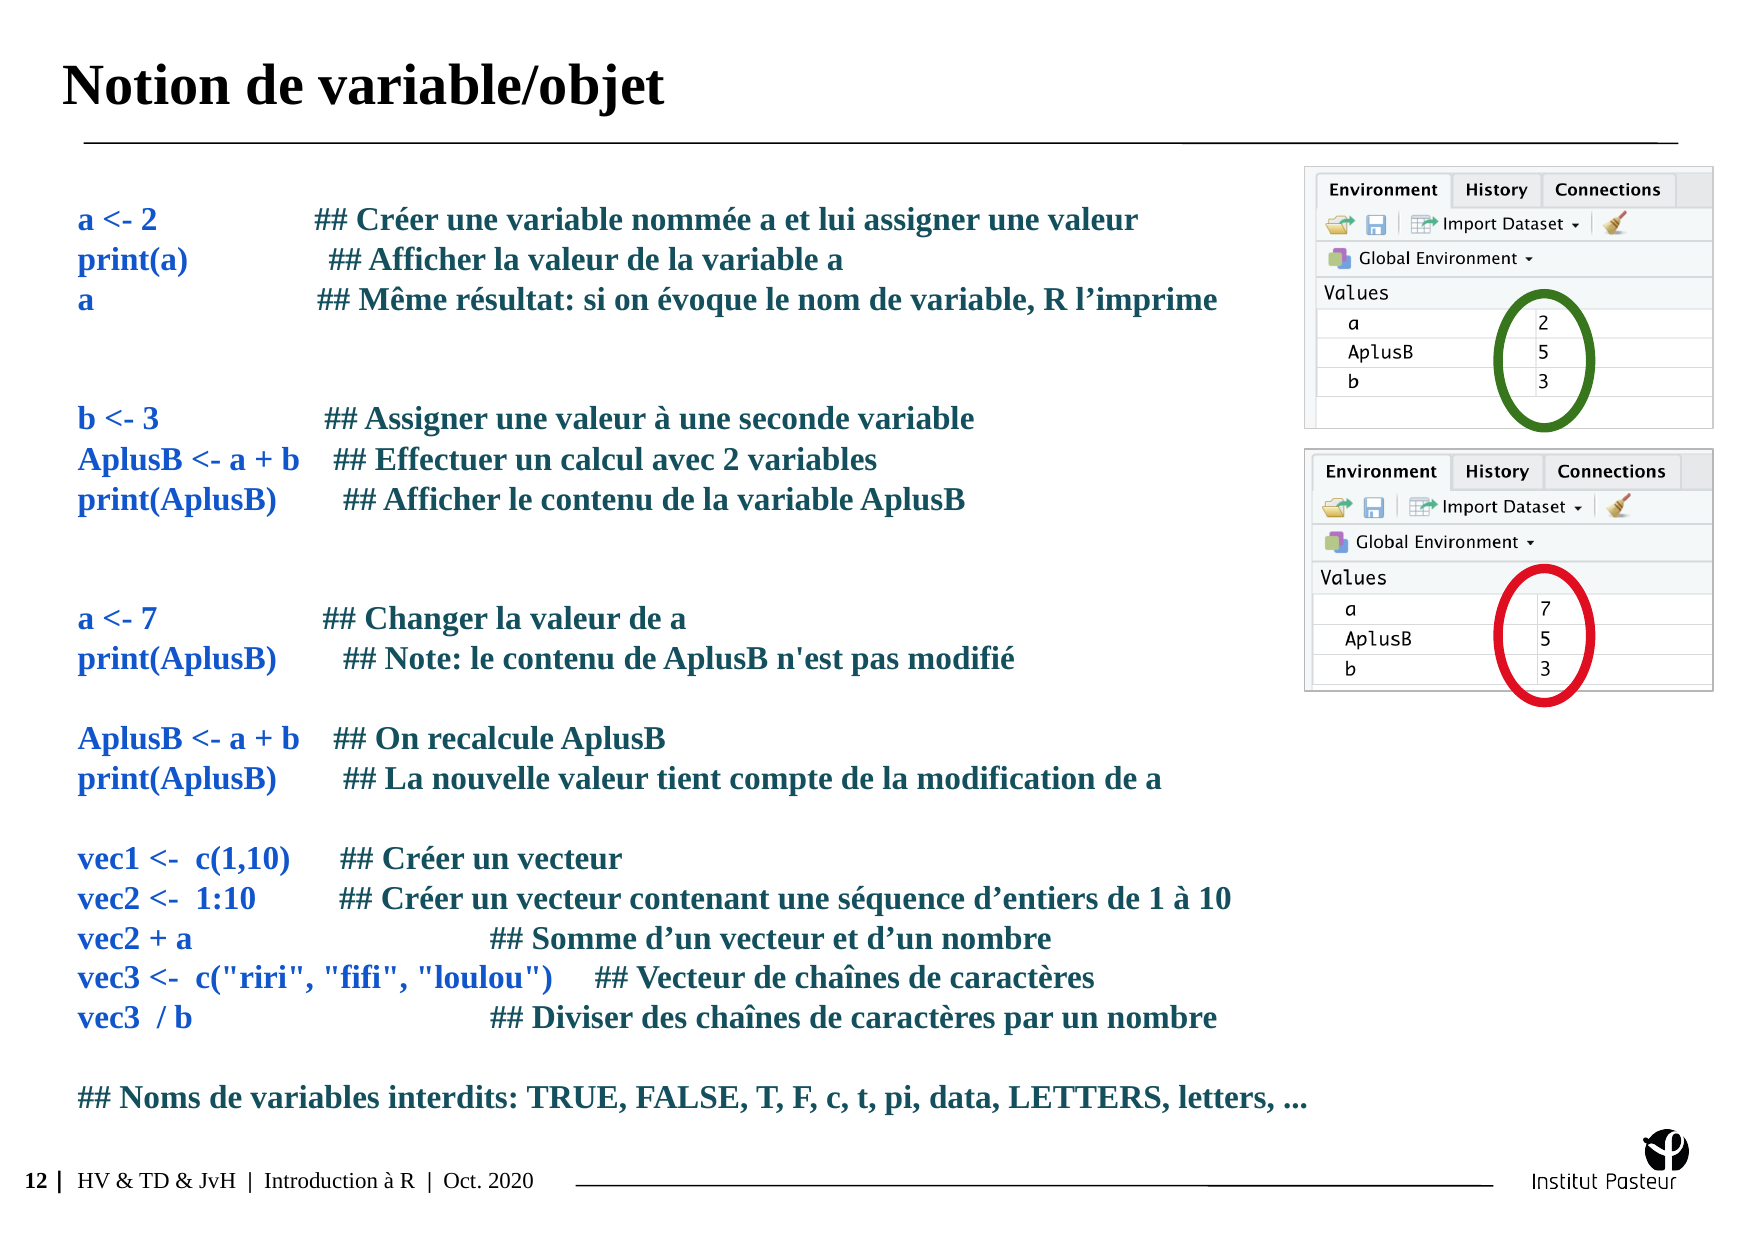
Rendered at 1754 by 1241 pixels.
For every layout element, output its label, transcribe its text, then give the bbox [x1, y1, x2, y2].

picture [1503, 299, 1585, 423]
picture [1305, 449, 1713, 691]
text_box Notion de variable/objet [62, 2, 1692, 160]
picture [1503, 574, 1585, 691]
picture [1305, 167, 1713, 428]
picture [1533, 1139, 1689, 1189]
list a <- 2 ## Créer une variable nommée a et lui assigner une valeur print(a) ## Afficher la valeur de la variable a a ## Même résultat: si on évoque le nom de variable, R l’imprime b <- 3 ## Assigner une valeur à une seconde variable AplusB <- a + b ## Effectuer un calcul avec 2 variables print(AplusB) ## Afficher le contenu de la variable AplusB a <- 7 ## Changer la valeur de a print(AplusB) ## Note: le contenu de AplusB n'est pas modifié AplusB <- a + b ## On recalcule AplusB print(AplusB) ## La nouvelle valeur tient compte de la modification de a vec1 <- c(1,10) ## Créer un vecteur vec2 <- 1:10 ## Créer un vecteur contenant une séquence d’entiers de 1 à 10 vec2 + a ## Somme d’un vecteur et d’un nombre vec3 <- c("riri", "fifi", "loulou") ## Vecteur de chaînes de caractères vec3 / b ## Diviser des chaînes de caractères par un nombre ## Noms de variables interdits: TRUE, FALSE, T, F, c, t, pi, data, LETTERS, letters, ... [62, 182, 1692, 1139]
